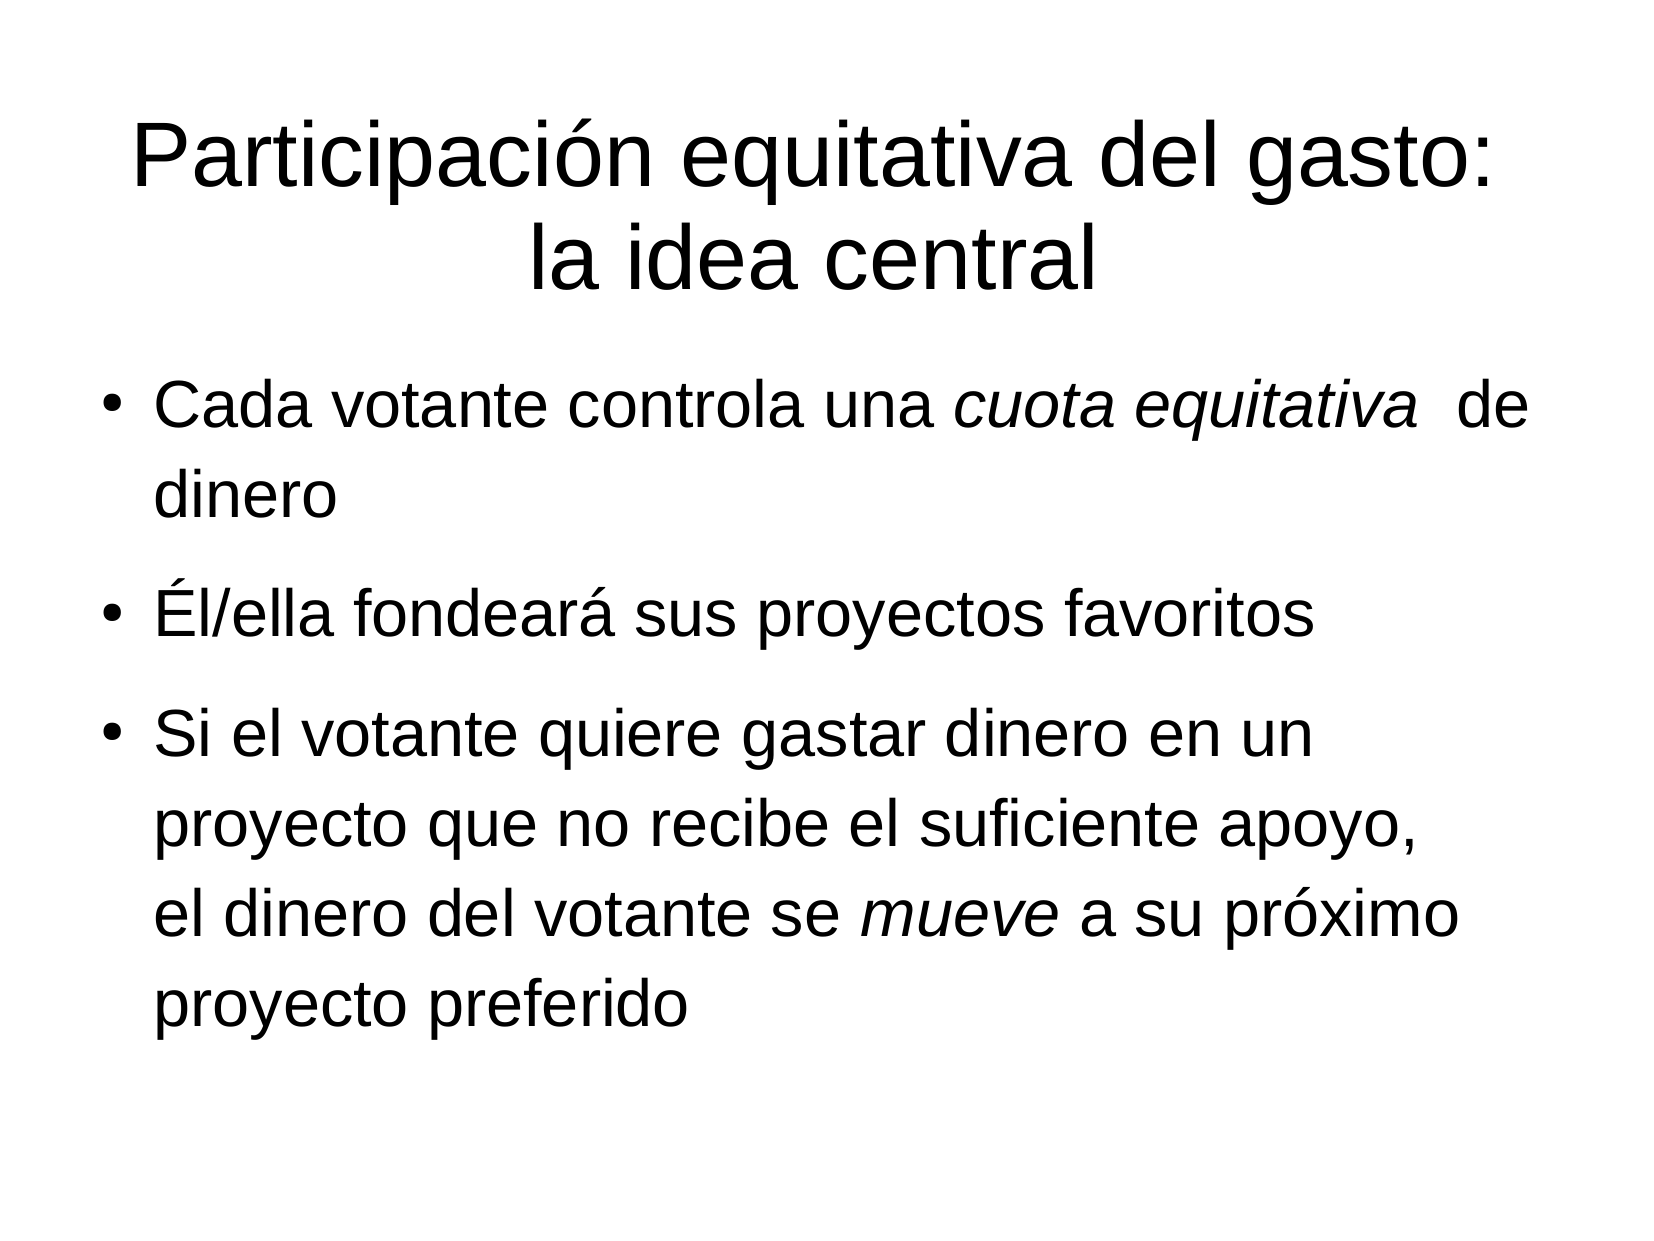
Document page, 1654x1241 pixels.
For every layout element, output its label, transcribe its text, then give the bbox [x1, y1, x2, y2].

title Participación equitativa del gasto: la idea central [82, 102, 1571, 310]
list Cada votante controla una cuota equitativa de dinero Él/ella fondeará sus proyectos favoritos Si el votante quiere gastar dinero en un proyecto que no recibe el suficiente apoyo, el dinero del votante se mueve a su próximo proyecto preferido [82, 366, 1571, 1186]
